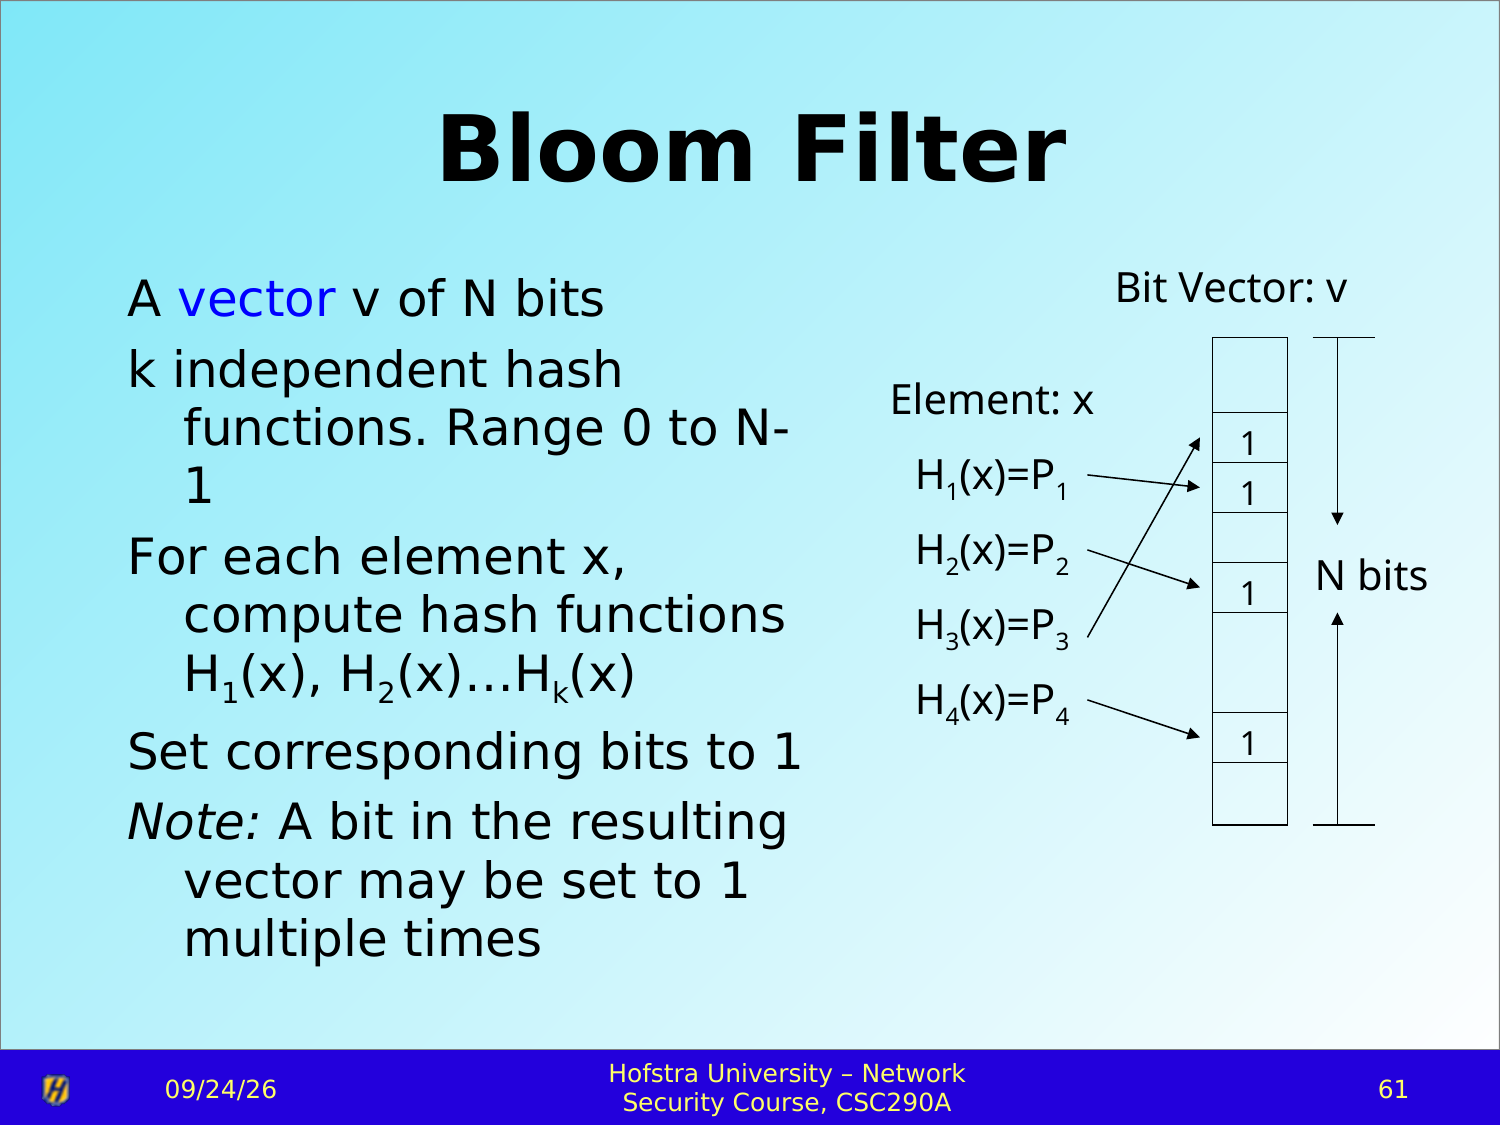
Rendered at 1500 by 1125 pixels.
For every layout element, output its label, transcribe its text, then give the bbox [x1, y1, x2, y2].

picture [37, 1072, 76, 1110]
text_box 1 [1224, 412, 1274, 462]
text_box Element: x [874, 362, 1110, 435]
text_box N bits [1299, 537, 1444, 610]
text_box Bit Vector: v [1099, 249, 1363, 323]
text_box H3(x)=P3 [899, 587, 1085, 662]
text_box H4(x)=P4 [899, 662, 1085, 741]
list A vector v of N bits k independent hash functions. Range 0 to N-1 For each element x, compute hash functions H1(x), H2(x)…Hk(x) Set corresponding bits to 1 Note: A bit in the resulting vector may be set to 1 multiple times [112, 262, 832, 1034]
title Bloom Filter [112, 84, 1391, 212]
text_box 1 [1224, 562, 1274, 624]
text_box H1(x)=P1 [899, 437, 1085, 512]
text_box 1 [1224, 712, 1274, 774]
text_box 1 [1224, 462, 1274, 524]
text_box H2(x)=P2 [899, 512, 1085, 587]
